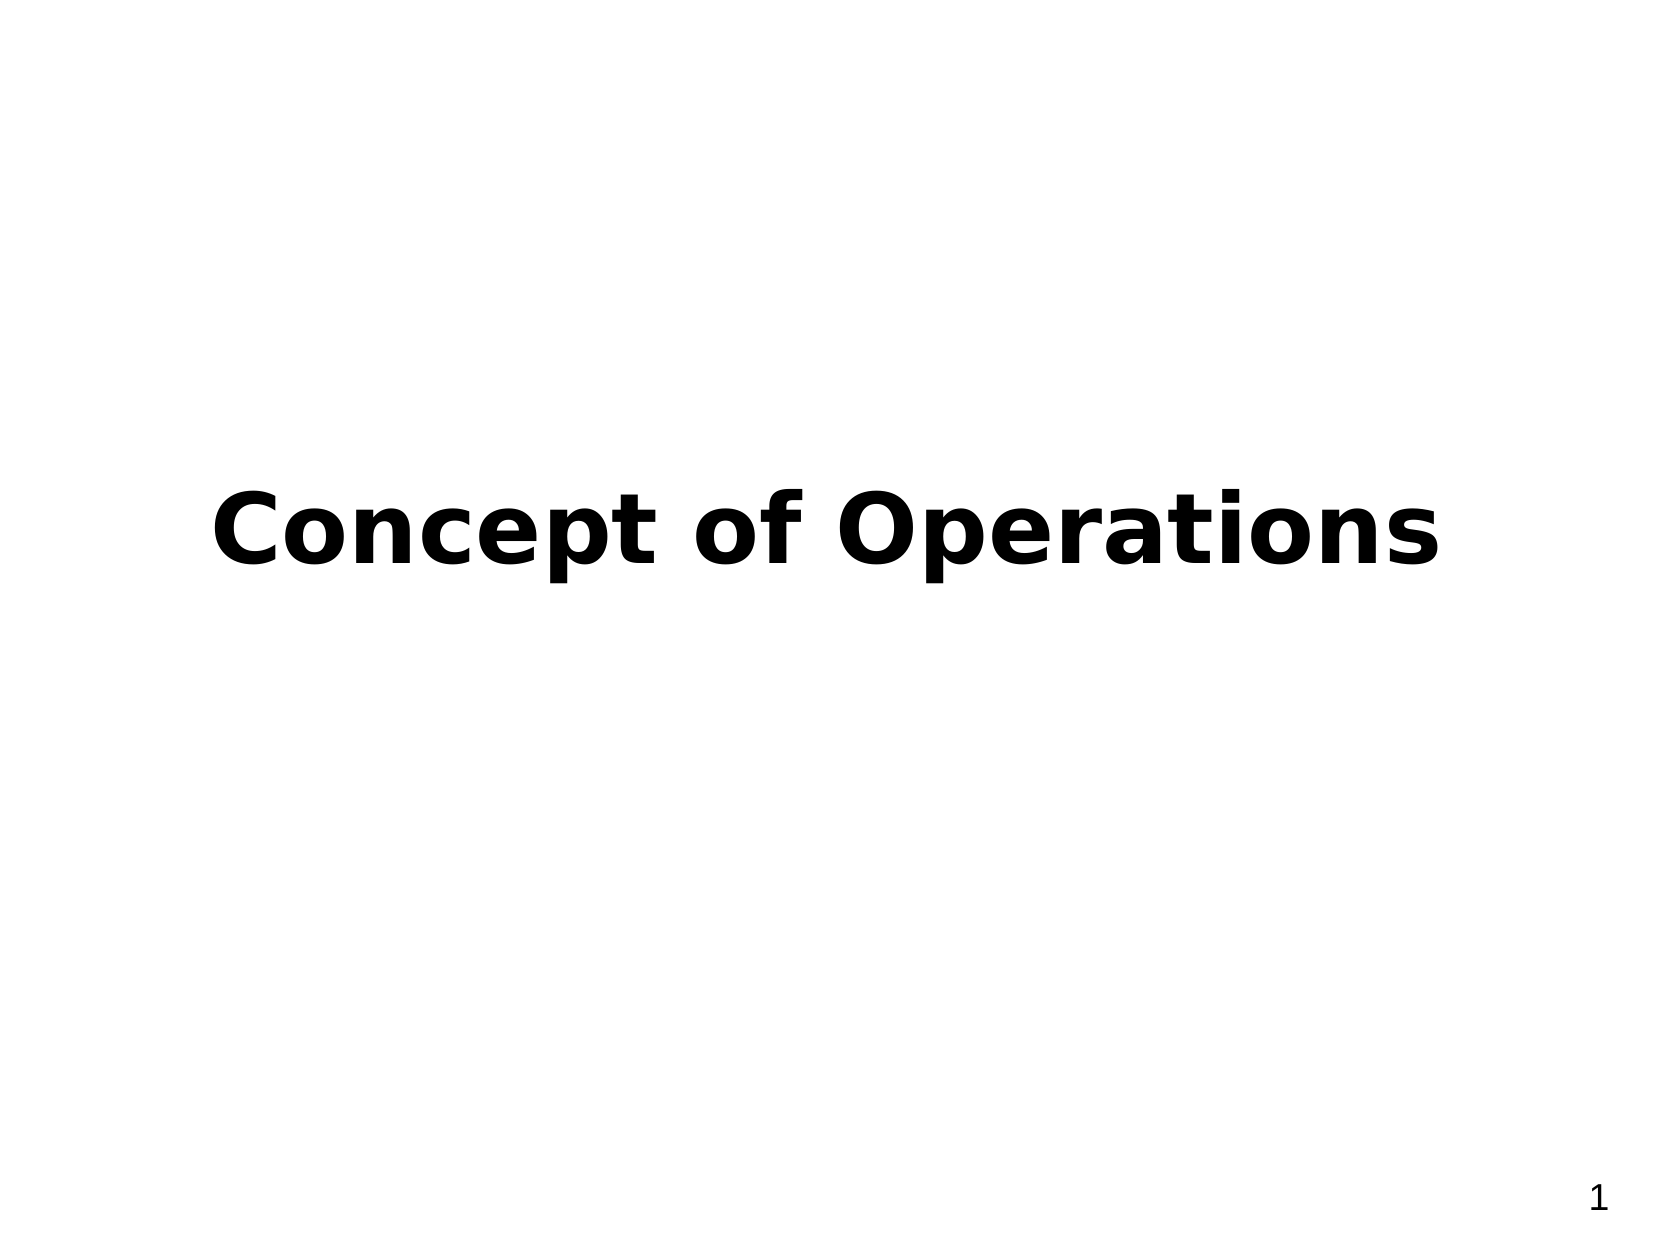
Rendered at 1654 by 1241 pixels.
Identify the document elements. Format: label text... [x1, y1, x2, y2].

title Concept of Operations [82, 456, 1571, 603]
